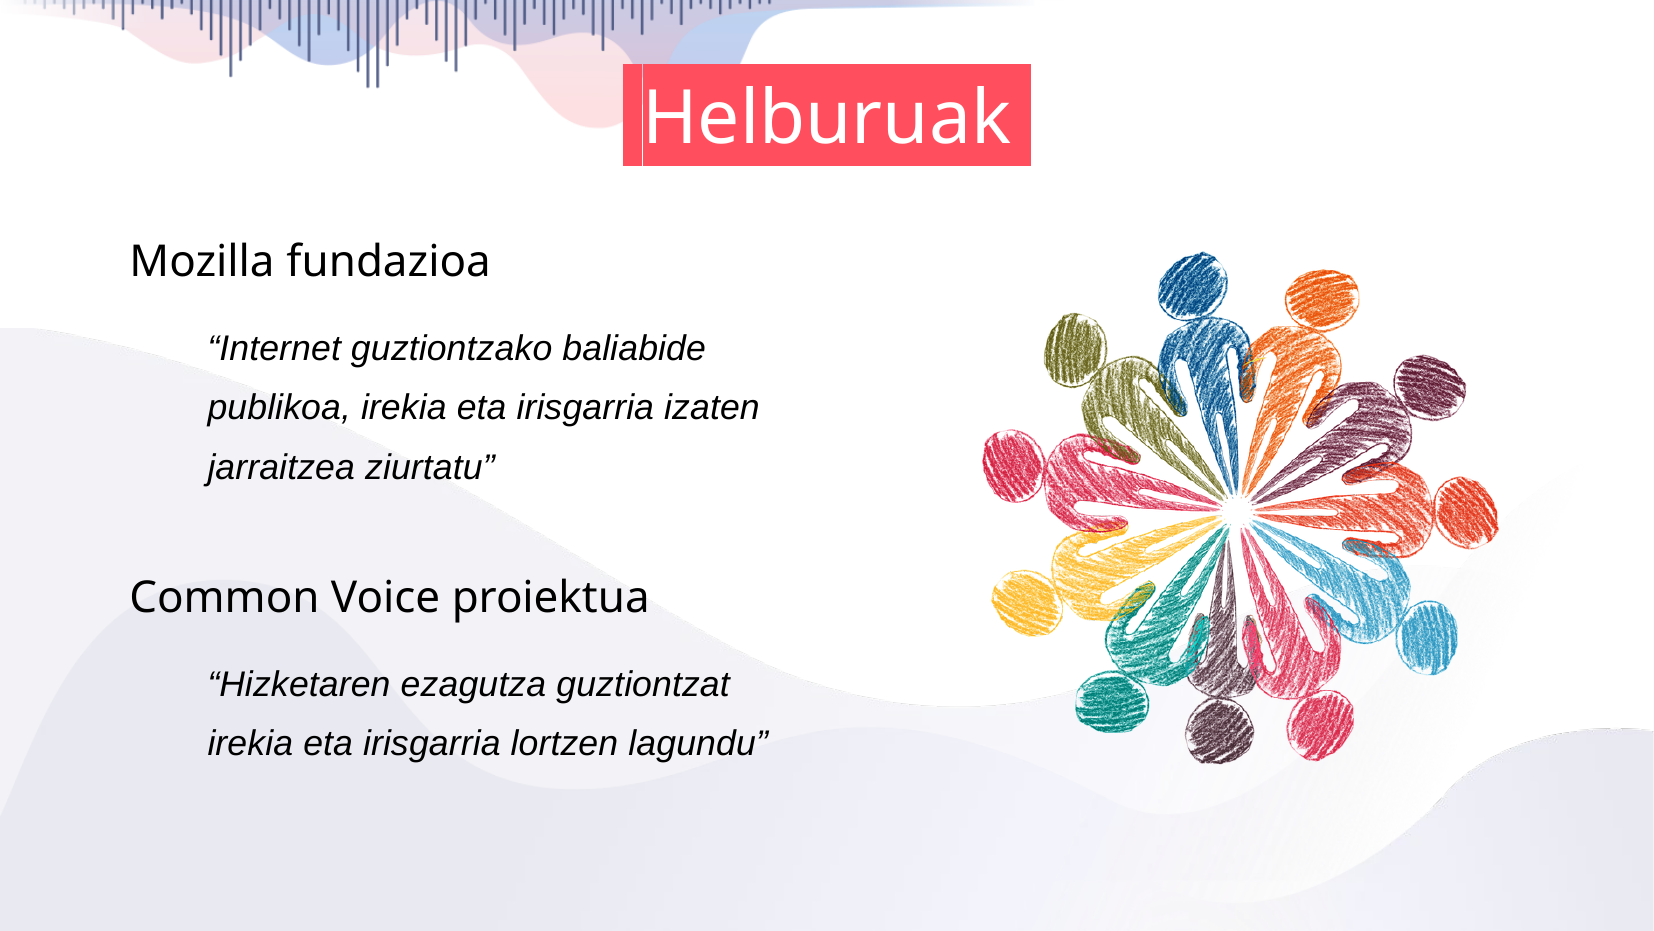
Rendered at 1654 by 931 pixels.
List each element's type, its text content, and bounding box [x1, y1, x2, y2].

picture [0, 229, 1654, 931]
list Mozilla fundazioa “Internet guztiontzako baliabide publikoa, irekia eta irisgarria izaten jarraitzea ziurtatu” Common Voice proiektua “Hizketaren ezagutza guztiontzat irekia eta irisgarria lortzen lagundu” [82, 229, 820, 769]
title Helburuak [82, 37, 1571, 193]
picture [0, 0, 1063, 134]
